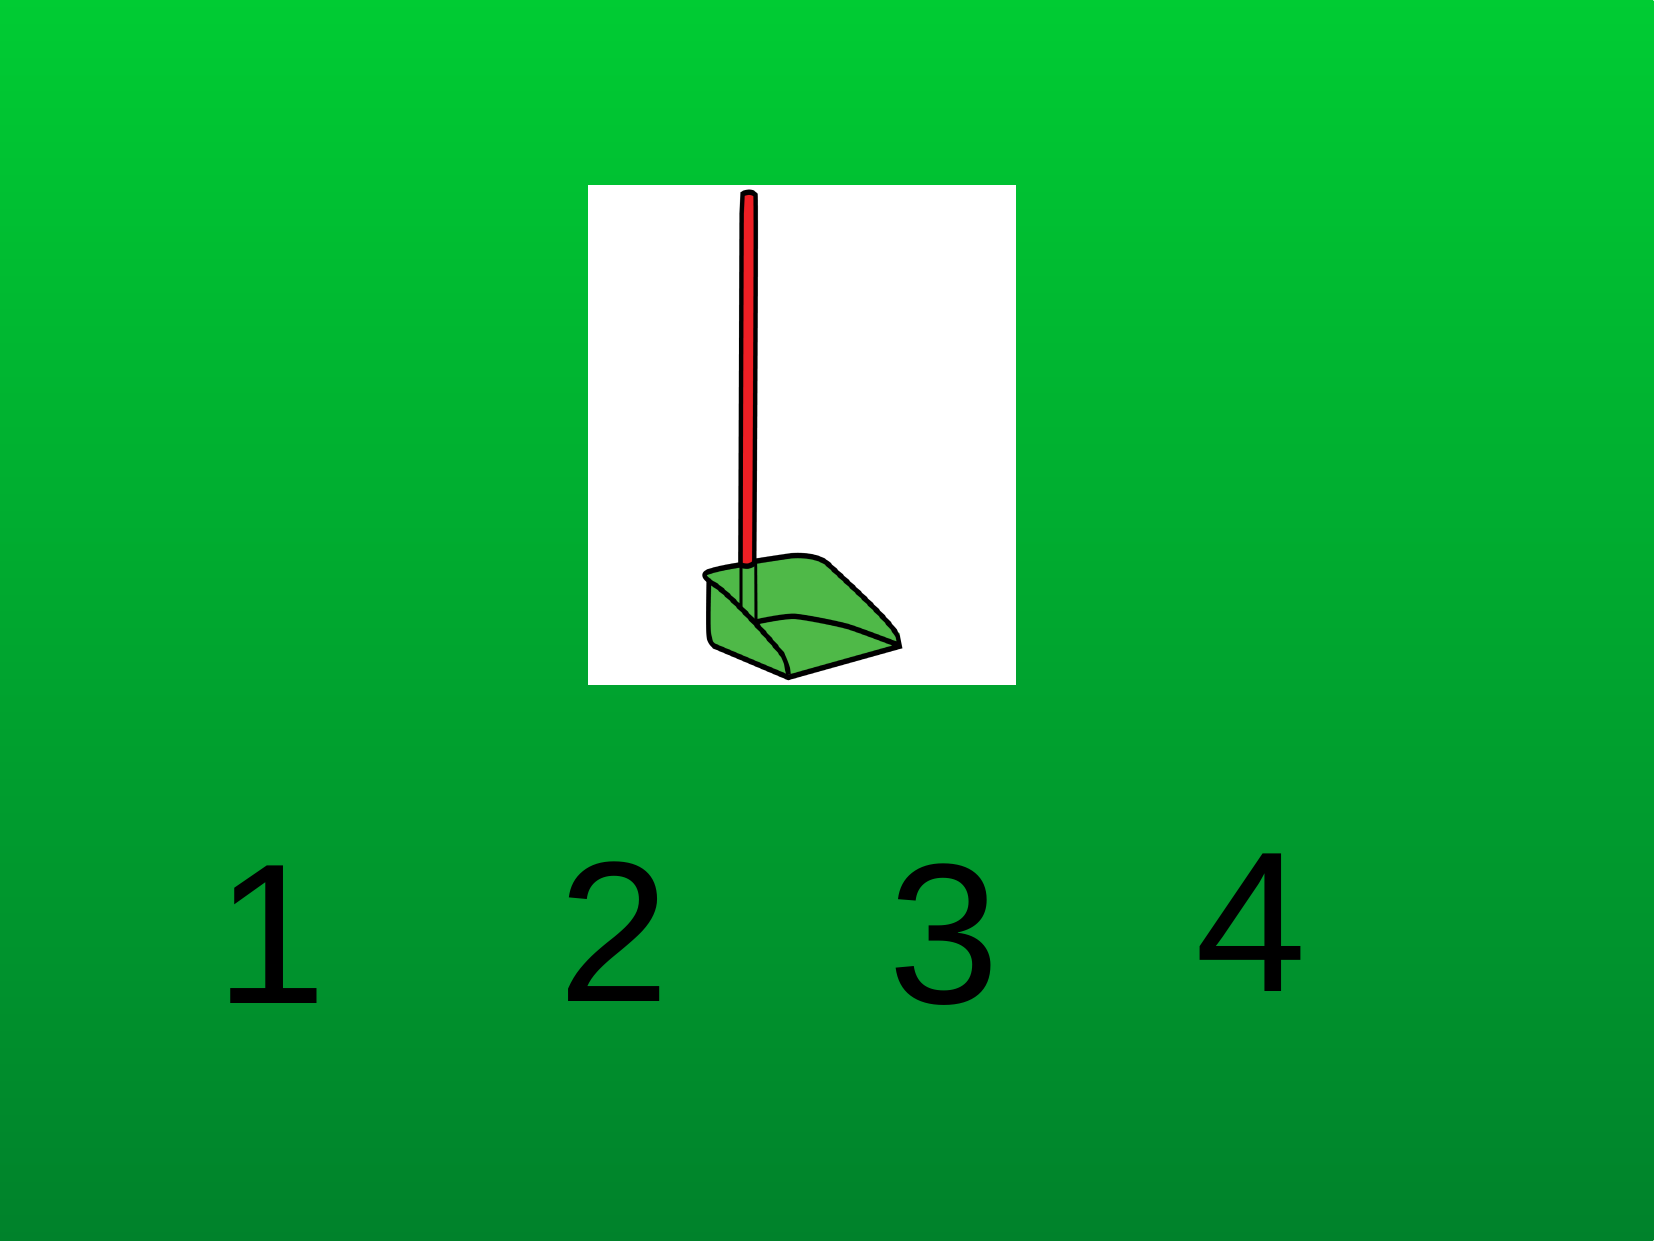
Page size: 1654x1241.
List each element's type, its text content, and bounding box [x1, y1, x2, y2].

text_box 2 [543, 812, 780, 1052]
picture [588, 185, 1016, 686]
text_box 4 [1181, 803, 1418, 1042]
text_box 1 [200, 814, 438, 1054]
text_box 3 [874, 814, 1111, 1054]
